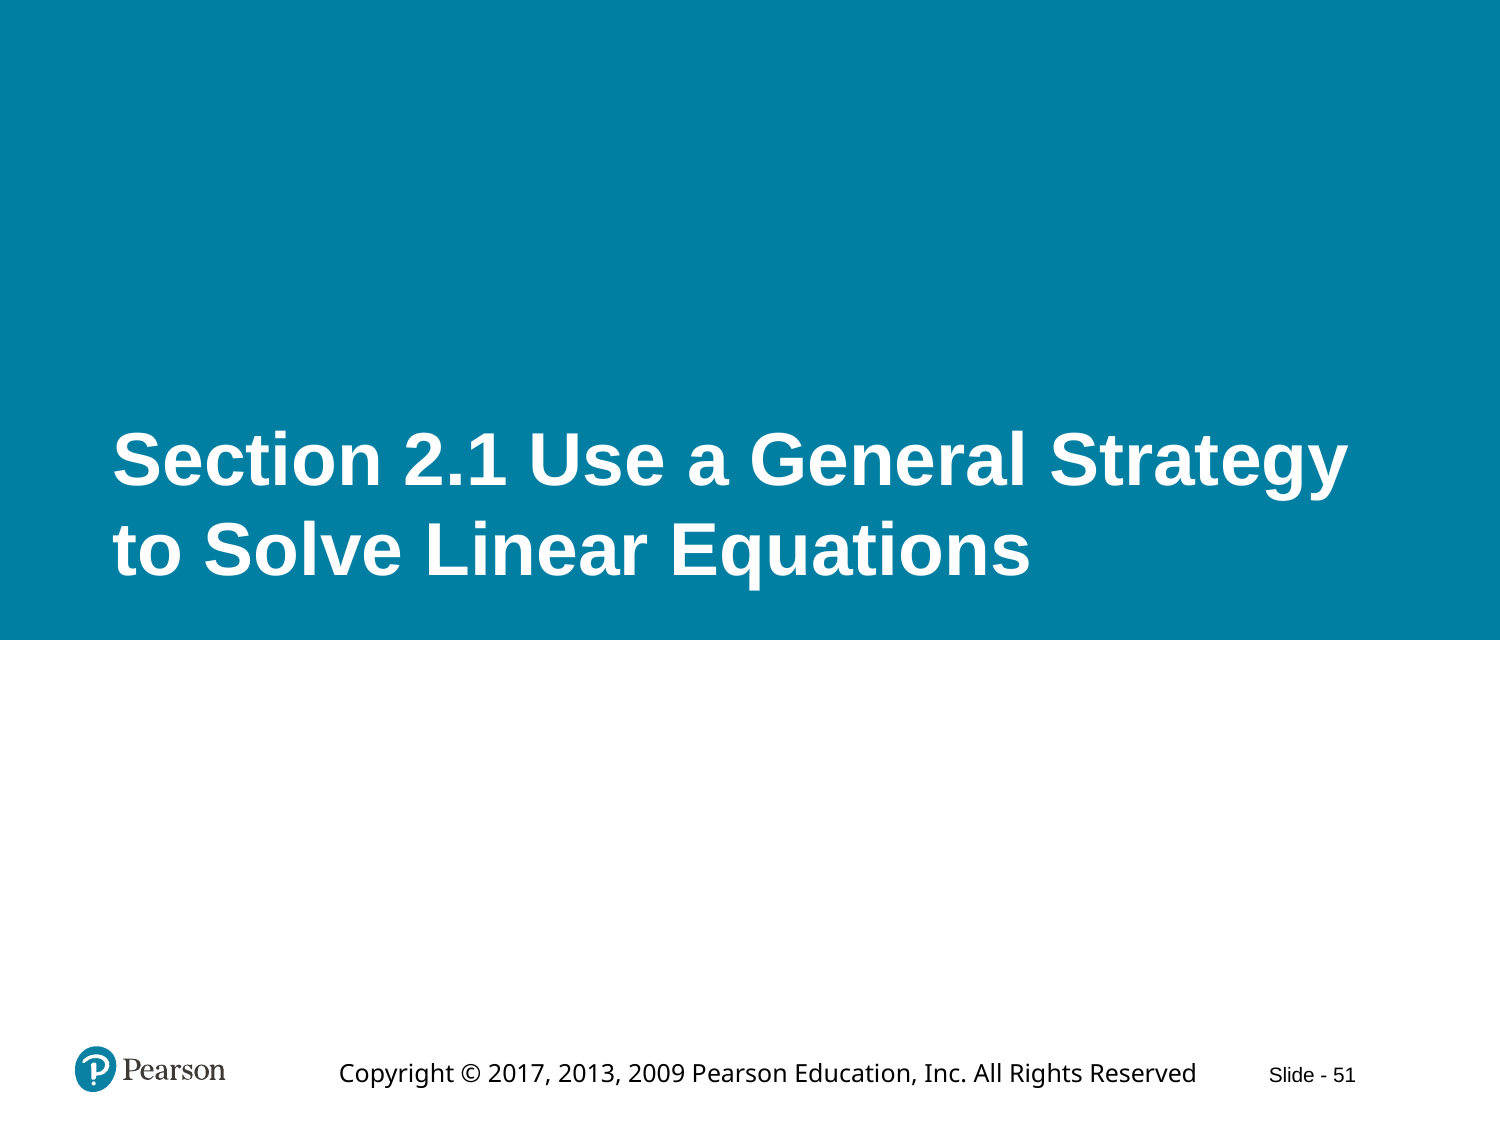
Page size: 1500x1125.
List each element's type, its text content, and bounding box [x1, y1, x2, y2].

title Section 2.1 Use a General Strategy to Solve Linear Equations [112, 125, 1388, 591]
